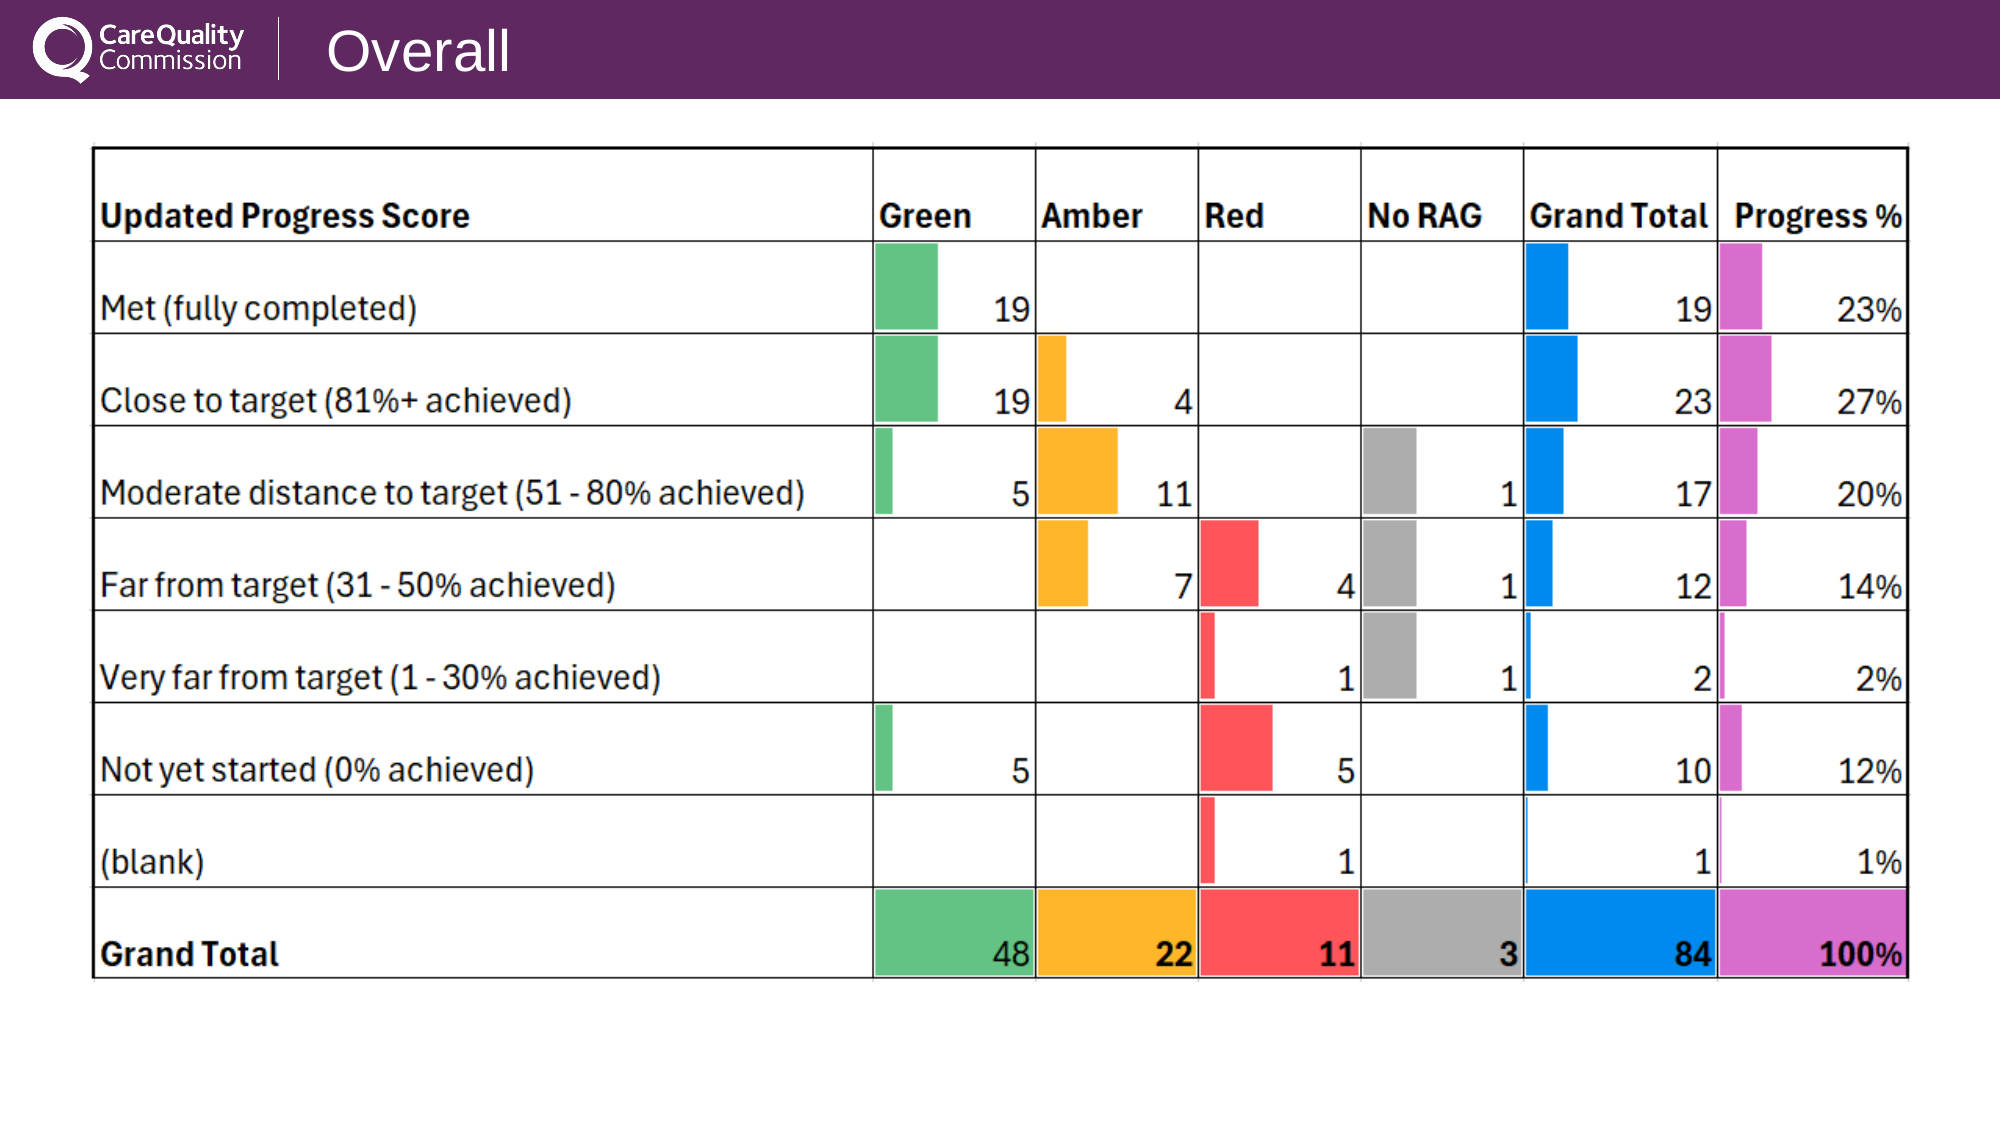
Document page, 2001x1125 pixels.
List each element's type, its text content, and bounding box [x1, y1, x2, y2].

text_box [0, 0, 2000, 99]
text_box Overall [311, 5, 1358, 92]
picture [32, 16, 245, 84]
picture [89, 142, 1911, 983]
